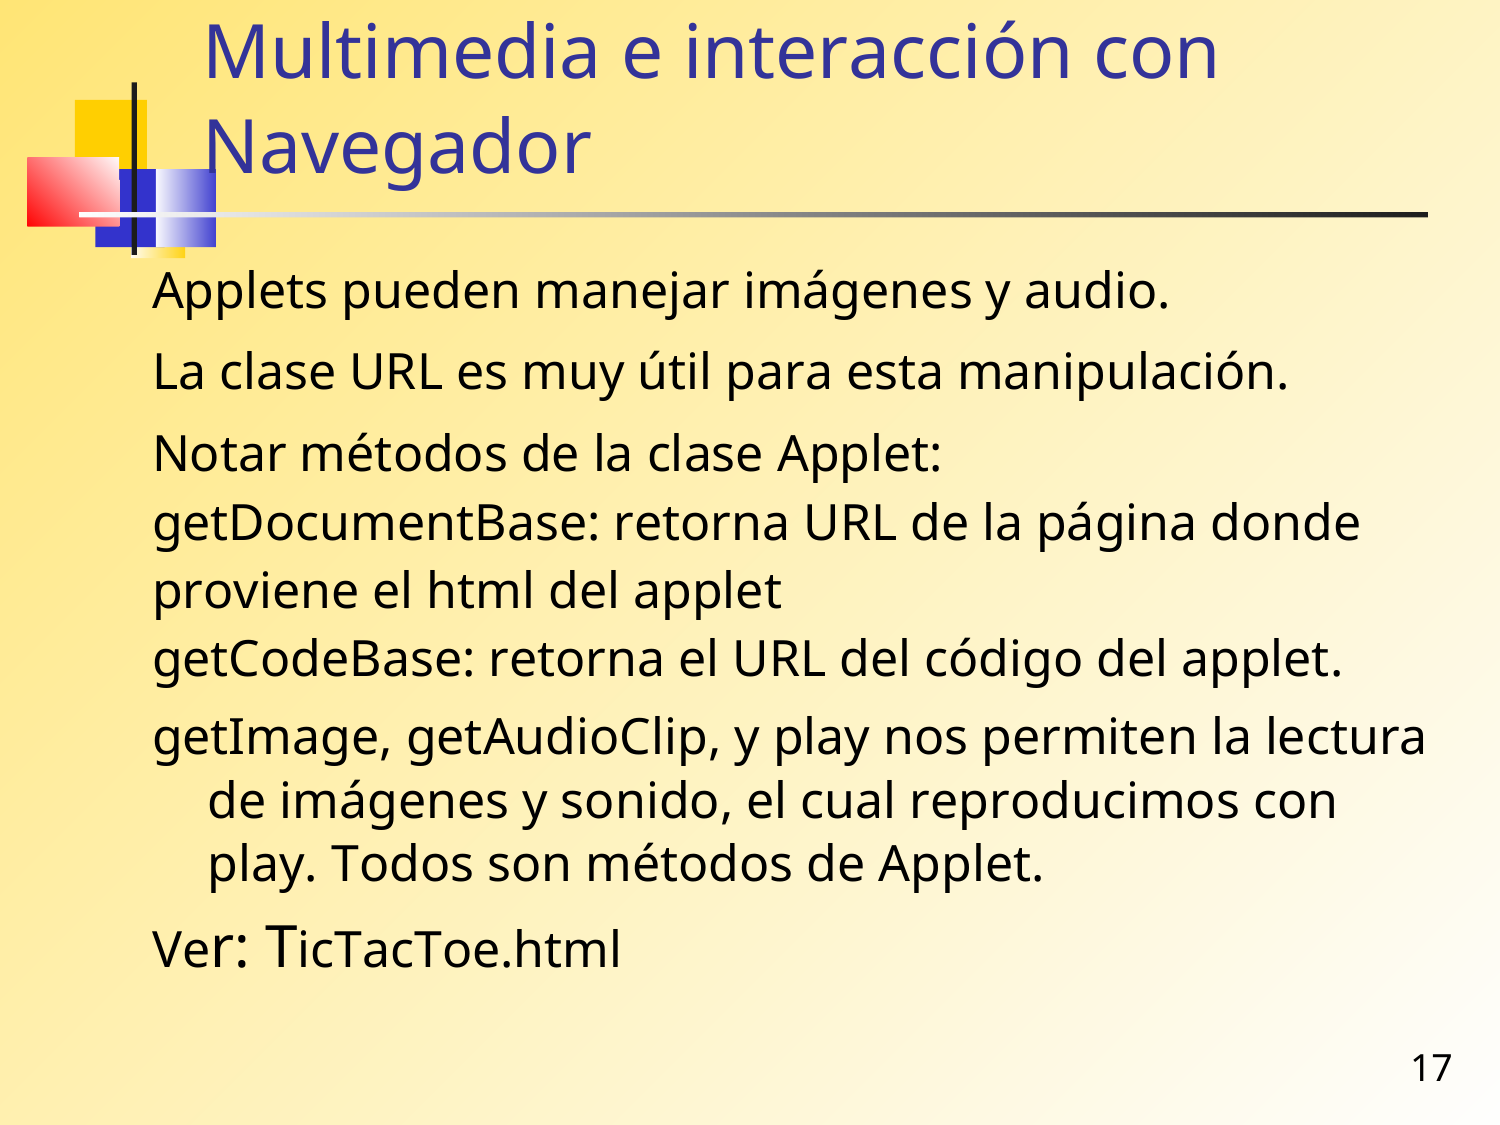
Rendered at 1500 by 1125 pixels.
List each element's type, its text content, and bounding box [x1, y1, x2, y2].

list Applets pueden manejar imágenes y audio. La clase URL es muy útil para esta manipulación. Notar métodos de la clase Applet: getDocumentBase: retorna URL de la página donde proviene el html del applet getCodeBase: retorna el URL del código del applet. getImage, getAudioClip, y play nos permiten la lectura de imágenes y sonido, el cual reproducimos con play. Todos son métodos de Applet. Ver: TicTacToe.html [137, 249, 1463, 1013]
title Multimedia e interacción con Navegador [187, 16, 1466, 201]
